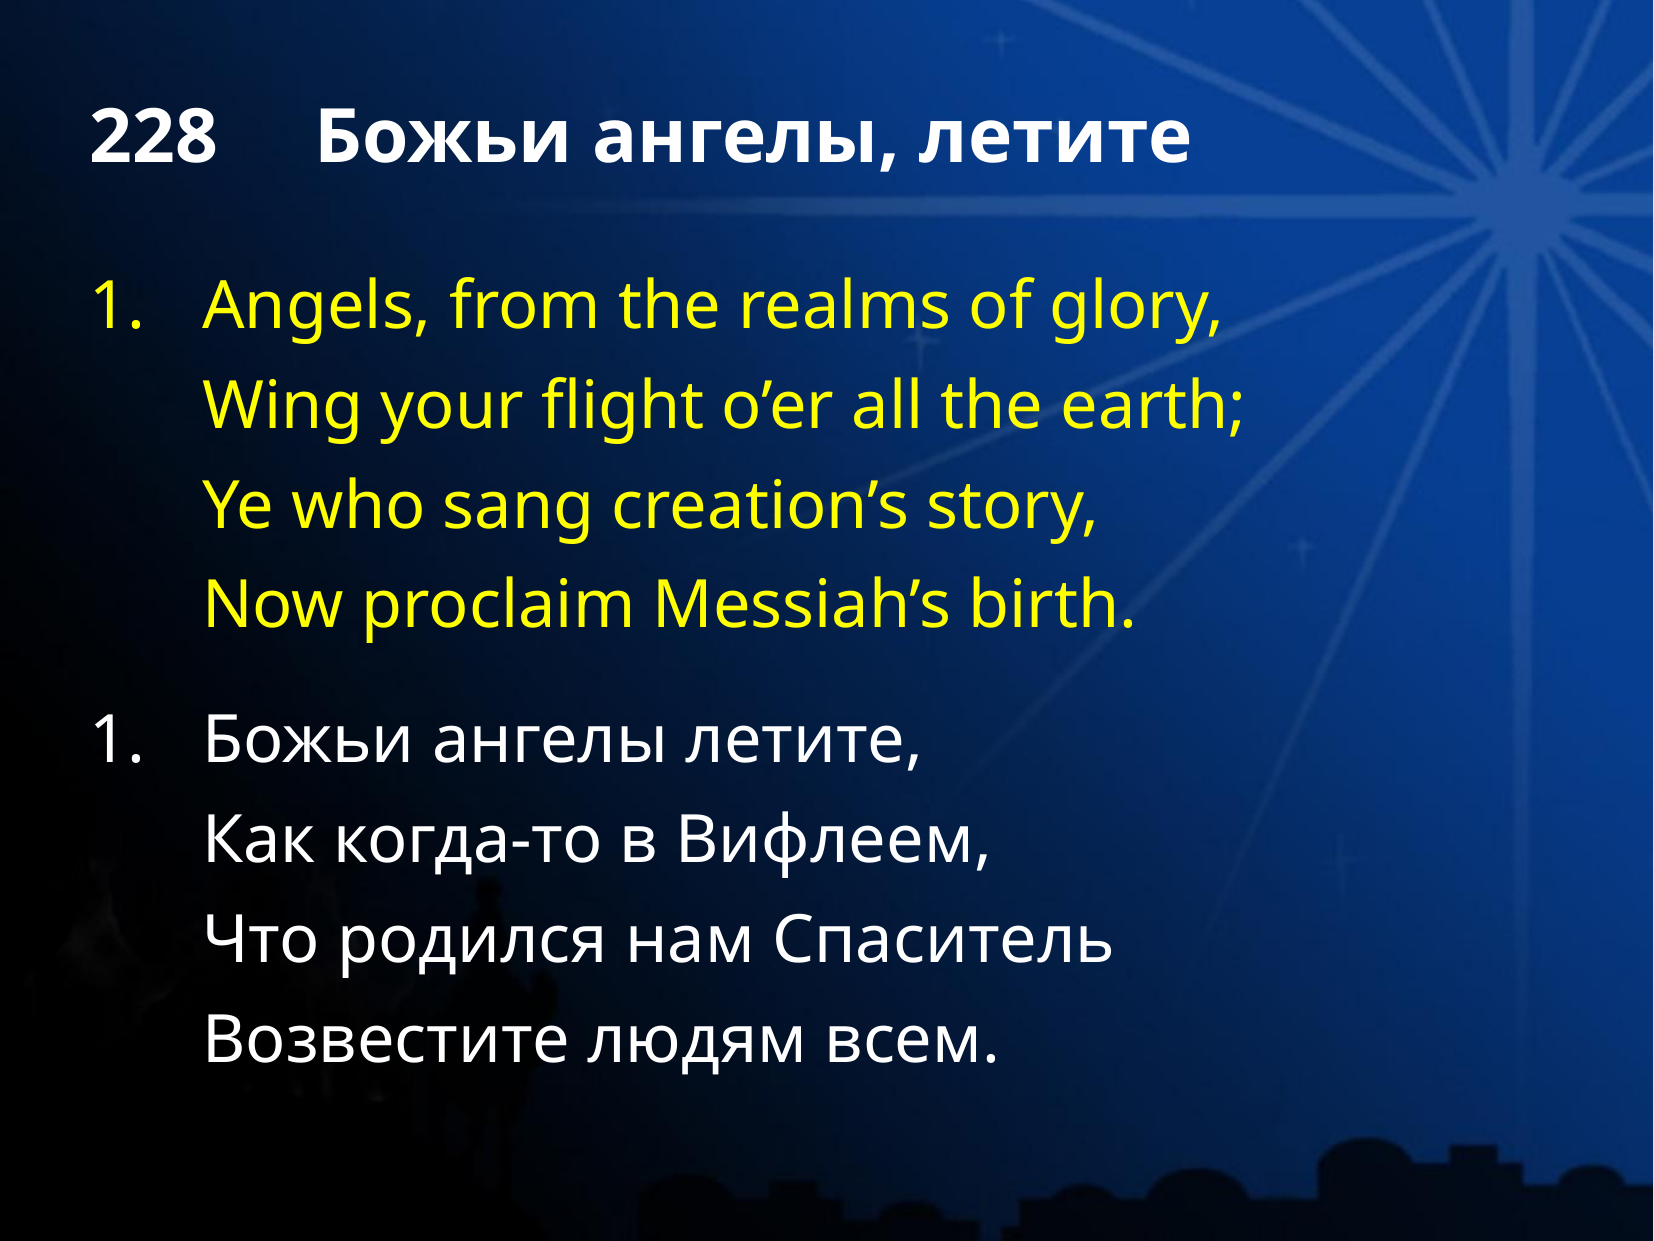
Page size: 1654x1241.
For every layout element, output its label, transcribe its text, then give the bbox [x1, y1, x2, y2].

text_box 1. Angels, from the realms of glory, Wing your flight o’er all the earth; Ye who sang creation’s story, Now proclaim Messiah’s birth. [75, 188, 1576, 638]
picture [0, 0, 1654, 1241]
text_box 228 Божьи ангелы, летите [75, 75, 1576, 188]
text_box 1. Божьи ангелы летите, Как когда-то в Вифлеем, Что родился нам Спаситель Возвестите людям всем. [75, 675, 1576, 1163]
